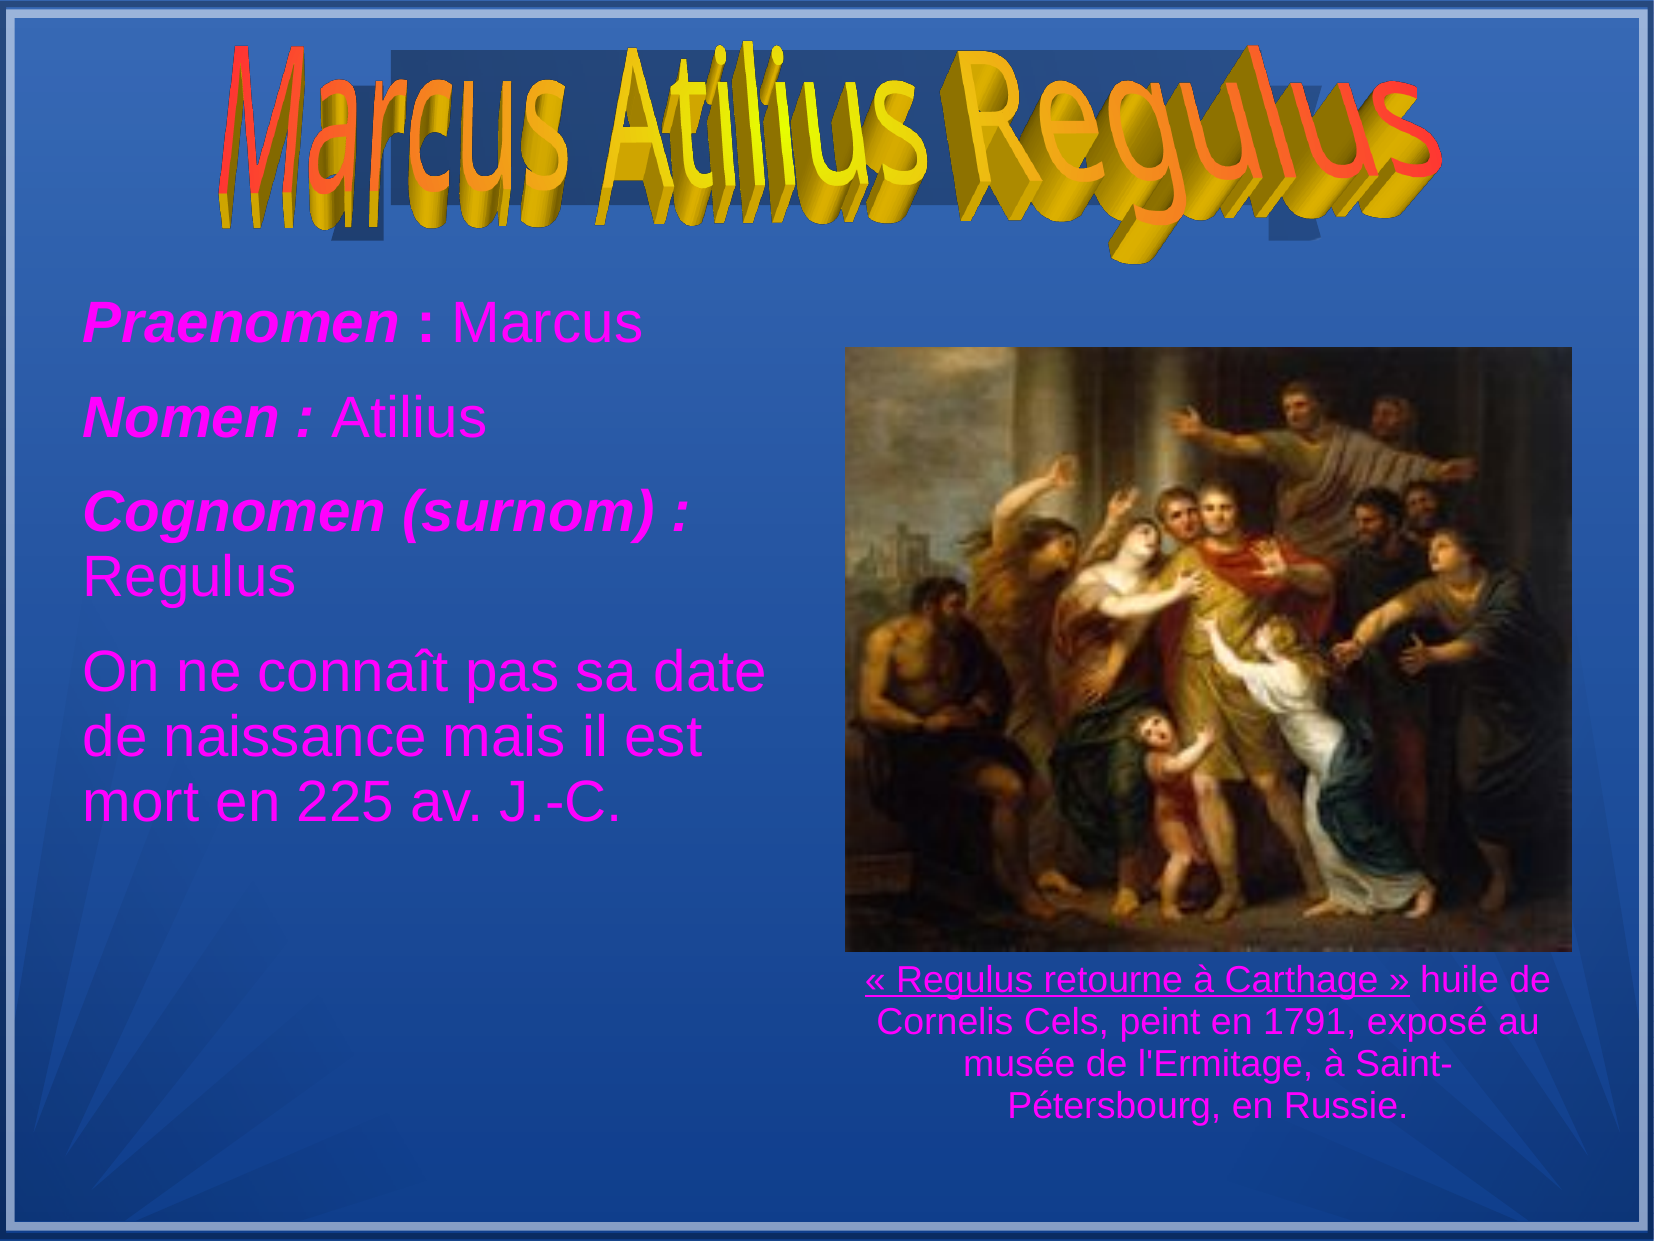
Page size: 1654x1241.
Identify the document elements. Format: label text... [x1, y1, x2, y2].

list Praenomen : Marcus Nomen : Atilius Cognomen (surnom) : Regulus On ne connaît pas sa date de naissance mais il est mort en 225 av. J.-C. [82, 290, 809, 1010]
picture [845, 347, 1572, 952]
text_box « Regulus retourne à Carthage » huile de Cornelis Cels, peint en 1791, exposé au musée de l'Ermitage, à Saint-Pétersbourg, en Russie. [845, 951, 1571, 1134]
